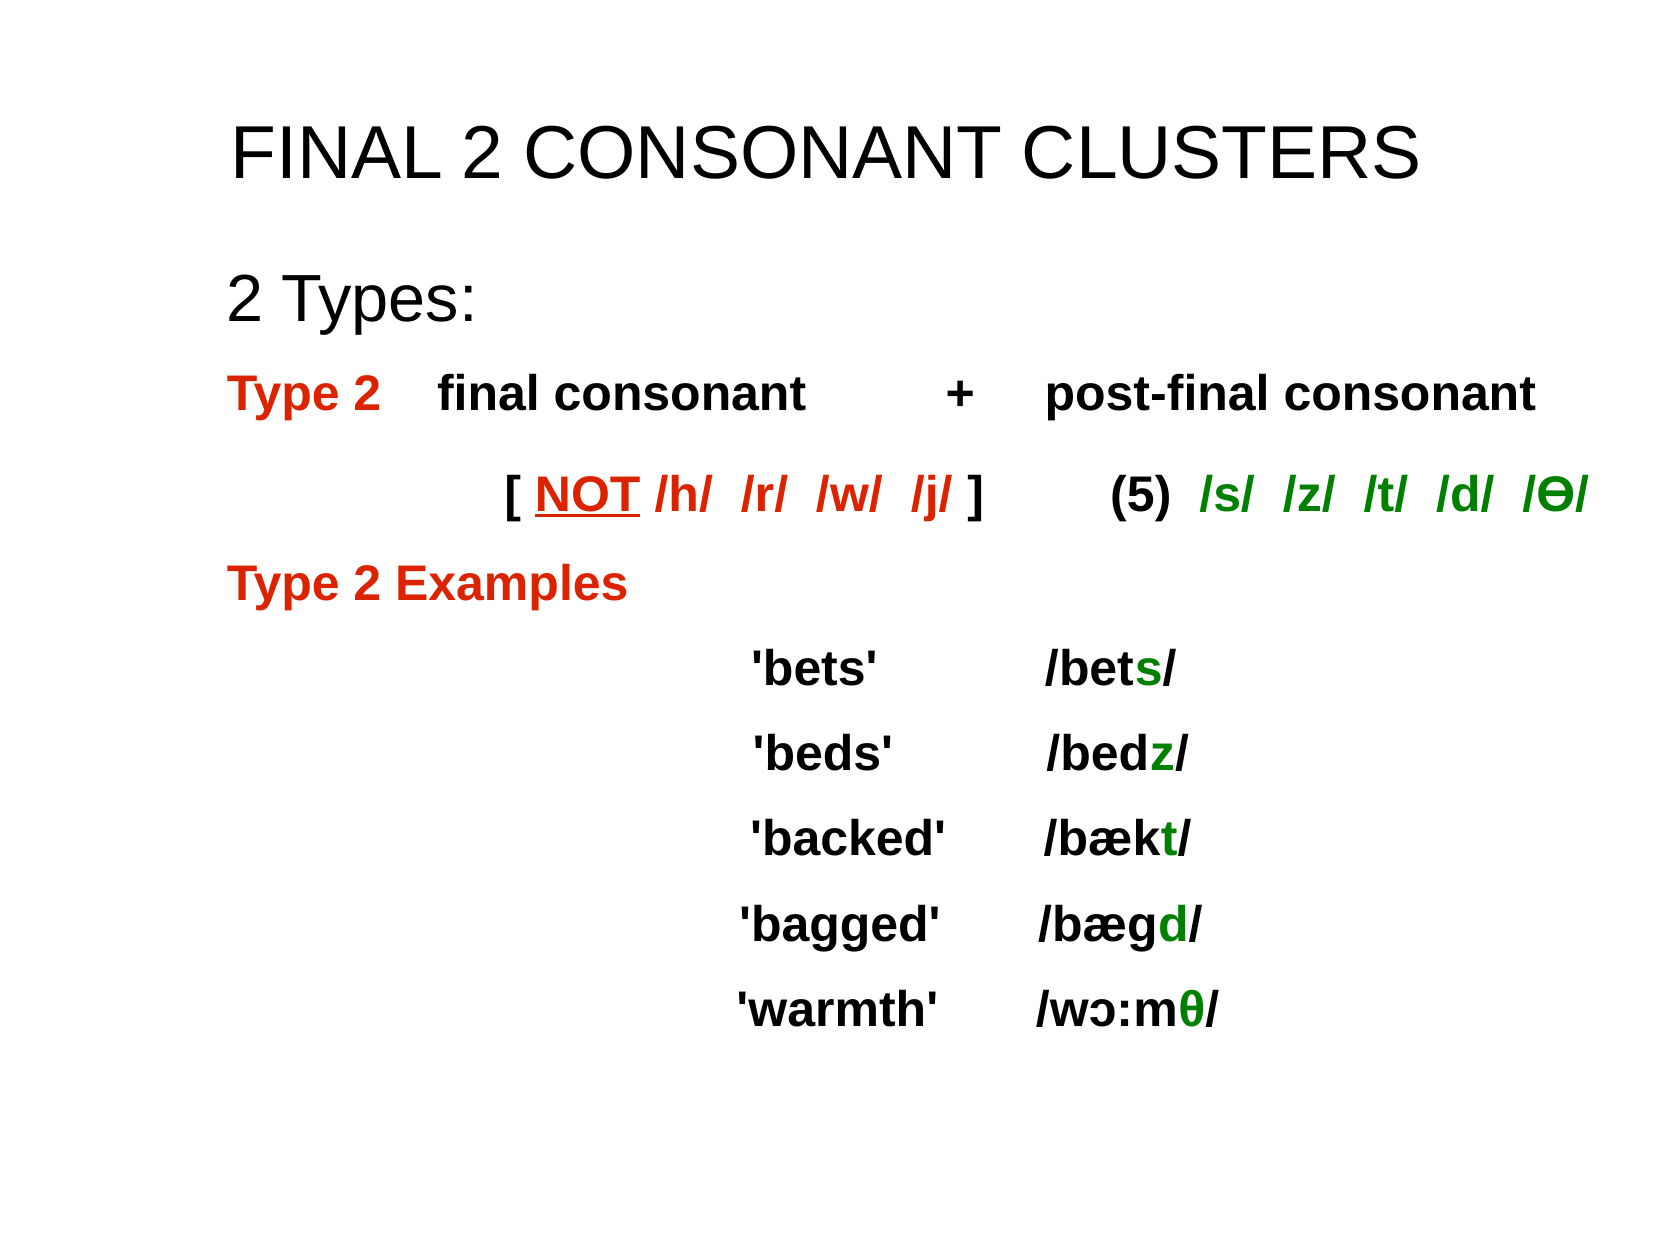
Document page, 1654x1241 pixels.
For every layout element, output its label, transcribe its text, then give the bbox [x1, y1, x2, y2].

title FINAL 2 CONSONANT CLUSTERS [82, 56, 1571, 250]
list 2 Types: Type 2 final consonant + post-final consonant [ NOT /h/ /r/ /w/ /j/ ] (5) /s/ /z/ /t/ /d/ /Ɵ/ Type 2 Examples 'bets' /bets/ 'beds' /bedz/ 'backed' /bækt/ 'bagged' /bægd/ 'warmth' /wɔ:mθ/ Type 2 examples: 'bets' /bets/ 'beds' /bedz/ 'backed' /bækt/ 'bagged' /bægd/ 'warmth' /wᴐ:mƟ/ [226, 260, 1654, 1241]
